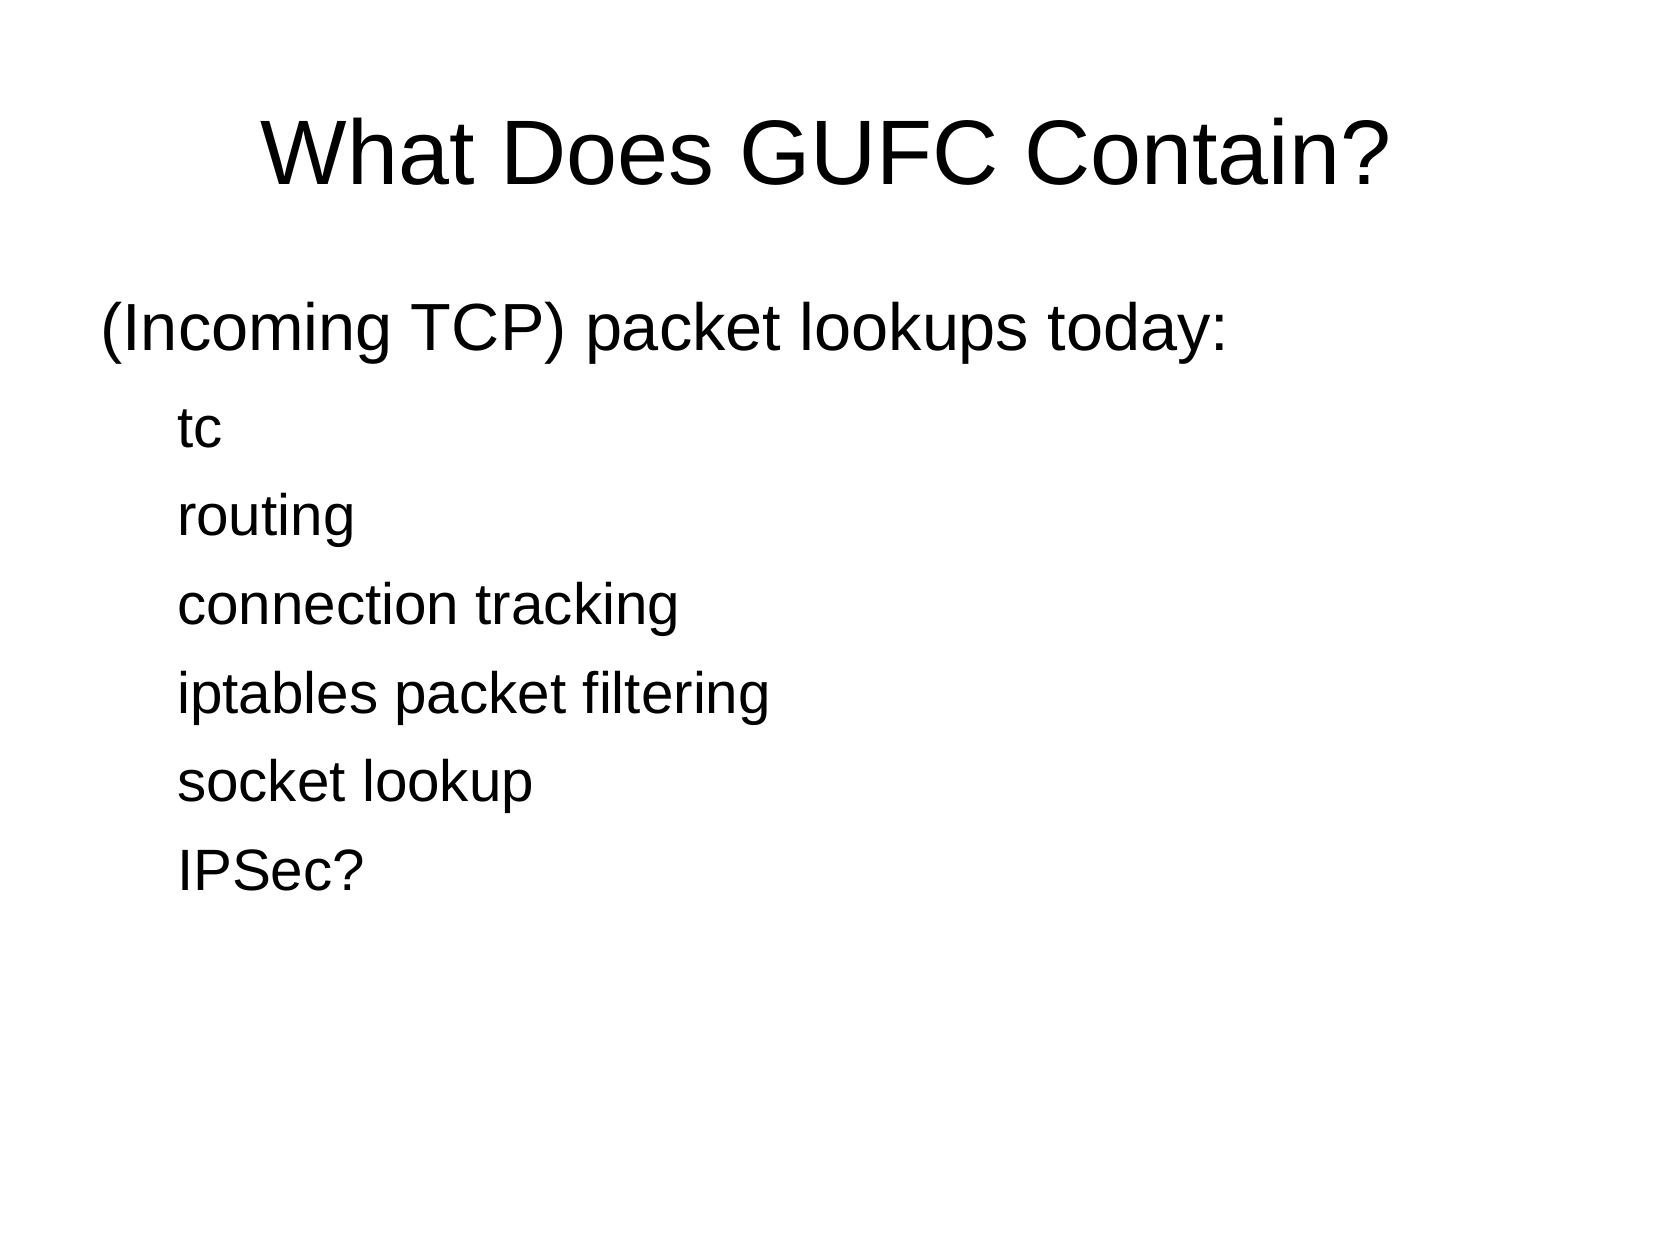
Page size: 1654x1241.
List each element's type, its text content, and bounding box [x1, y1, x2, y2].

list (Incoming TCP) packet lookups today: tc routing connection tracking iptables packet filtering socket lookup IPSec? [82, 290, 1571, 1109]
title What Does GUFC Contain? [82, 49, 1571, 257]
